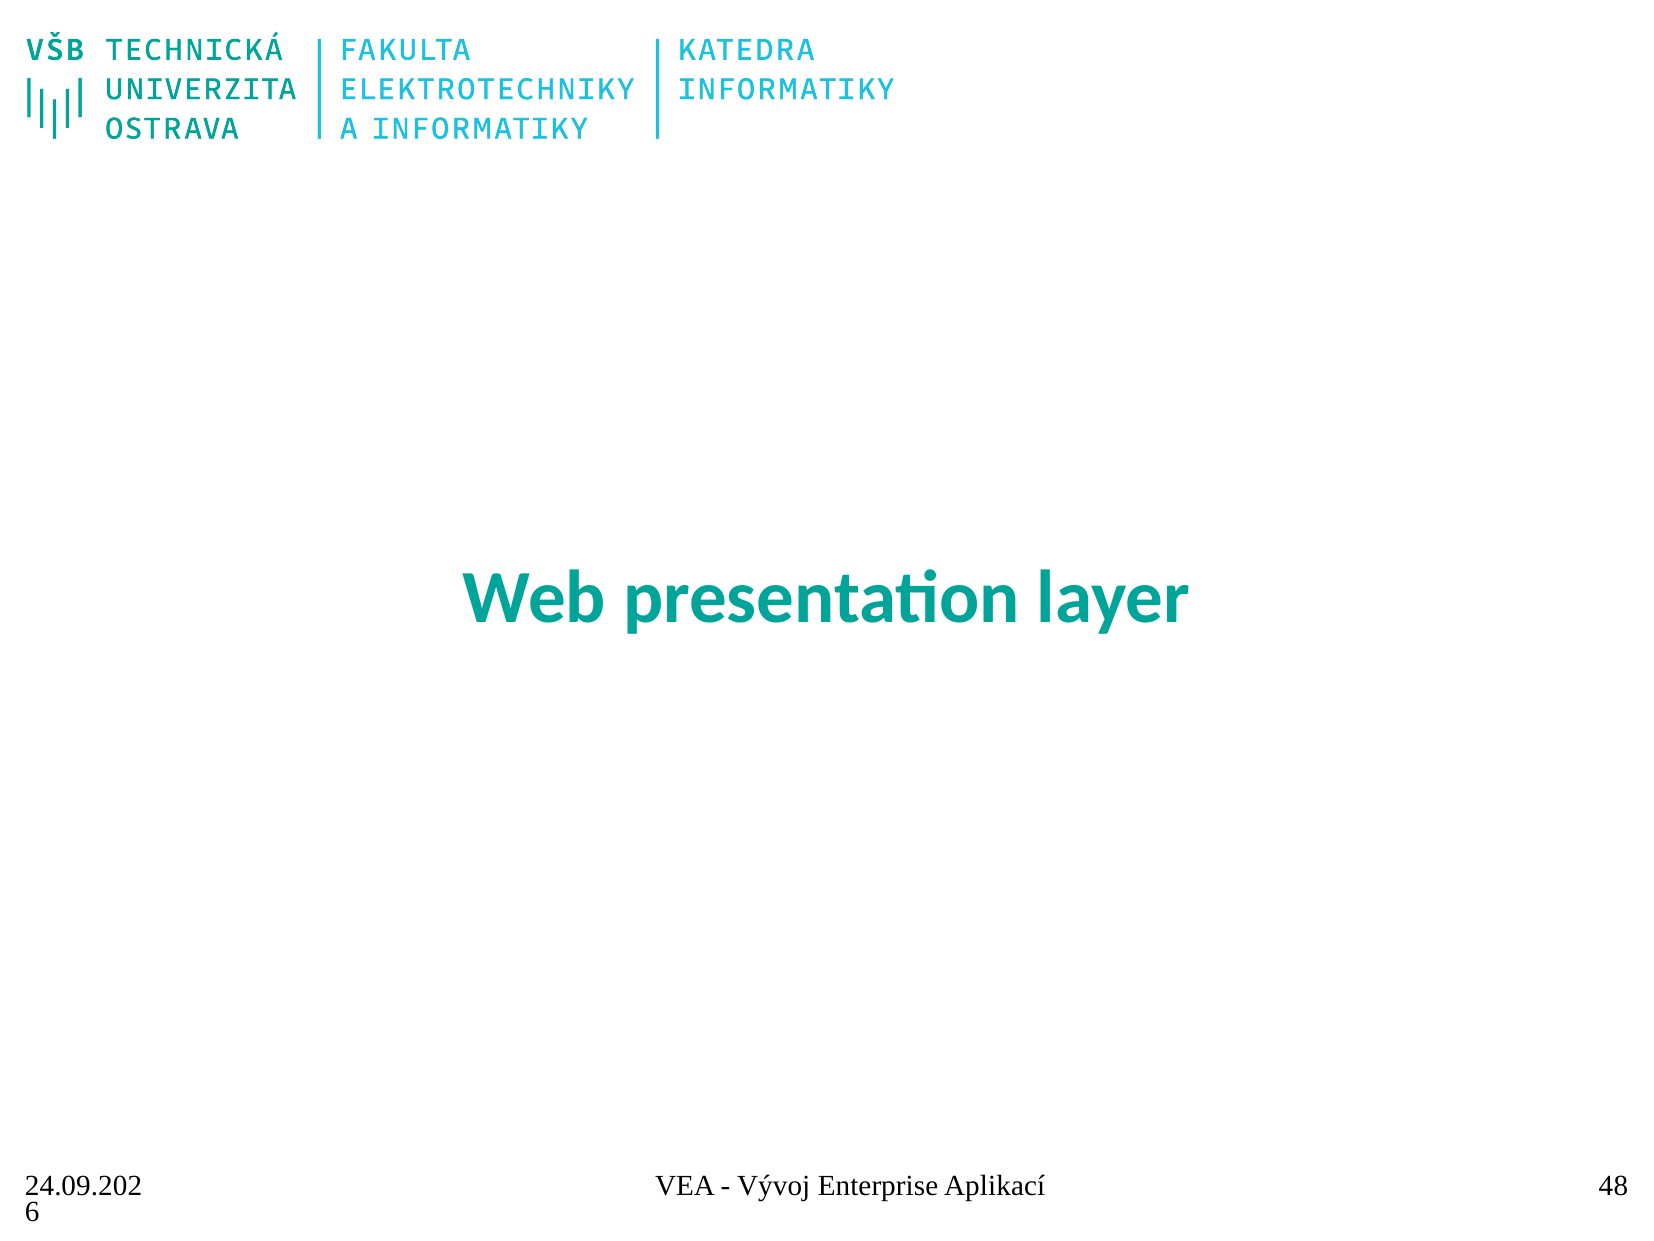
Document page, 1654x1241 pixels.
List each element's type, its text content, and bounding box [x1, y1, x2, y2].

picture [26, 31, 894, 139]
title Web presentation layer [24, 184, 1629, 642]
